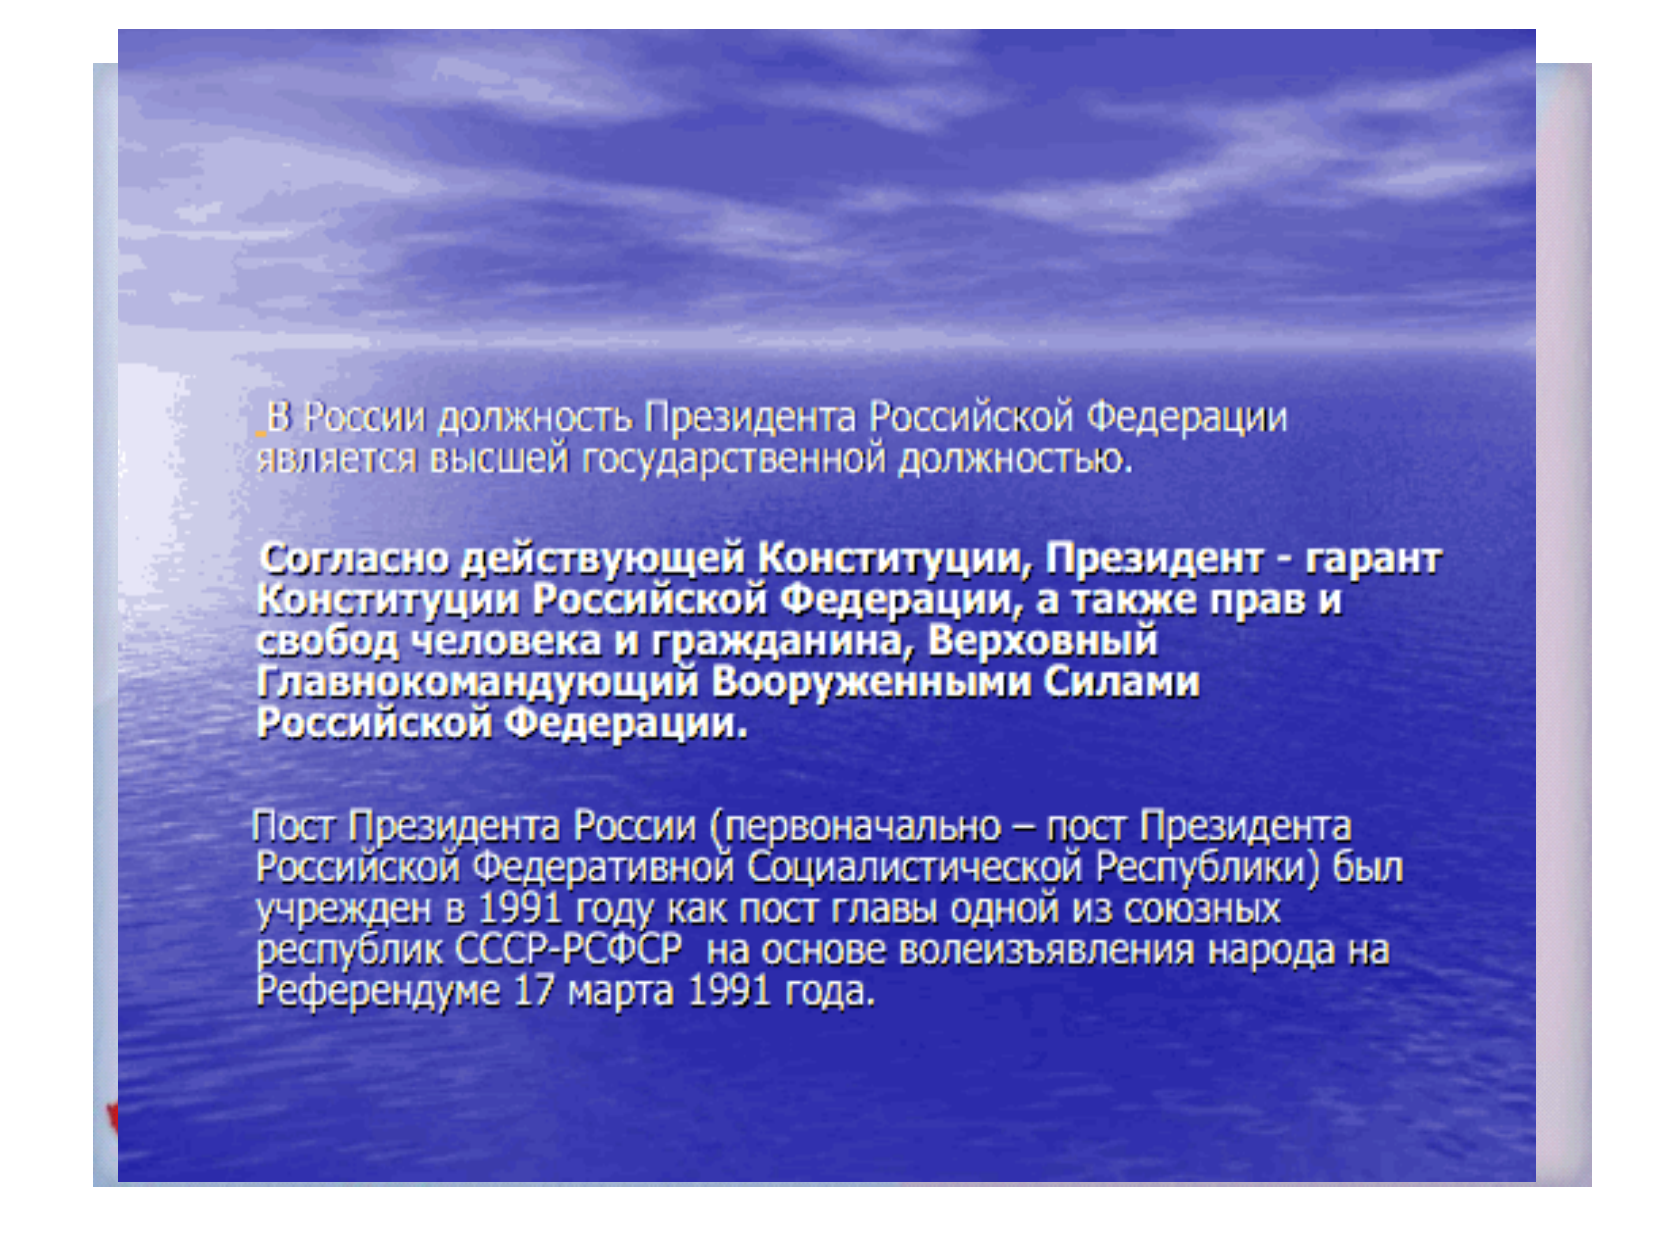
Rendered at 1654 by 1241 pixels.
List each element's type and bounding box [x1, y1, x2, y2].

picture [93, 29, 1592, 1187]
